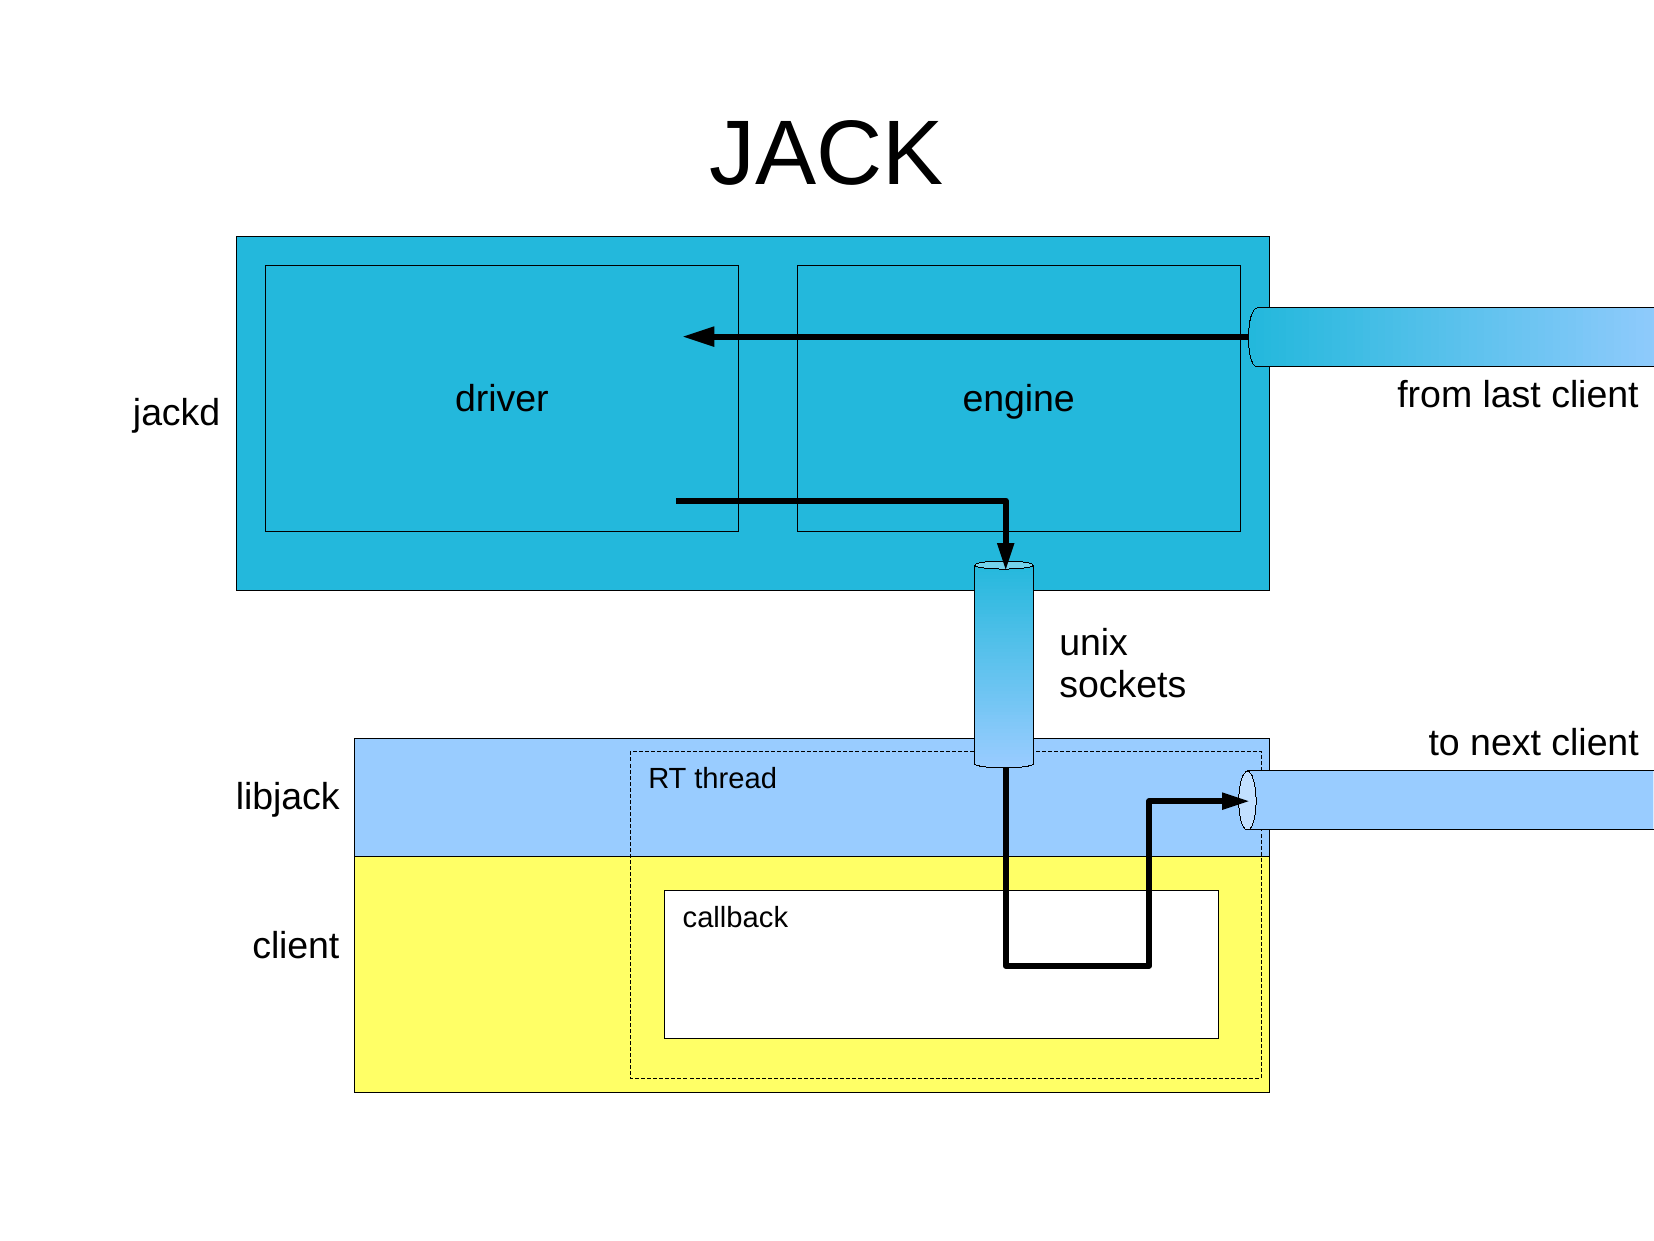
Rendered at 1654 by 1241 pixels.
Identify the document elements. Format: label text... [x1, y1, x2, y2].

text_box [236, 236, 1654, 1093]
text_box from last client [1375, 366, 1654, 424]
text_box engine [797, 340, 1241, 532]
text_box jackd [118, 383, 235, 441]
text_box to next client [1375, 714, 1654, 772]
text_box libjack [206, 767, 355, 825]
text_box driver [265, 265, 739, 532]
title JACK [82, 49, 1571, 257]
text_box engine [797, 504, 1003, 532]
text_box unix sockets [1044, 614, 1228, 713]
text_box client [237, 917, 355, 975]
text_box engine [797, 265, 1241, 334]
text_box callback [664, 890, 878, 945]
text_box RT thread [630, 751, 844, 805]
